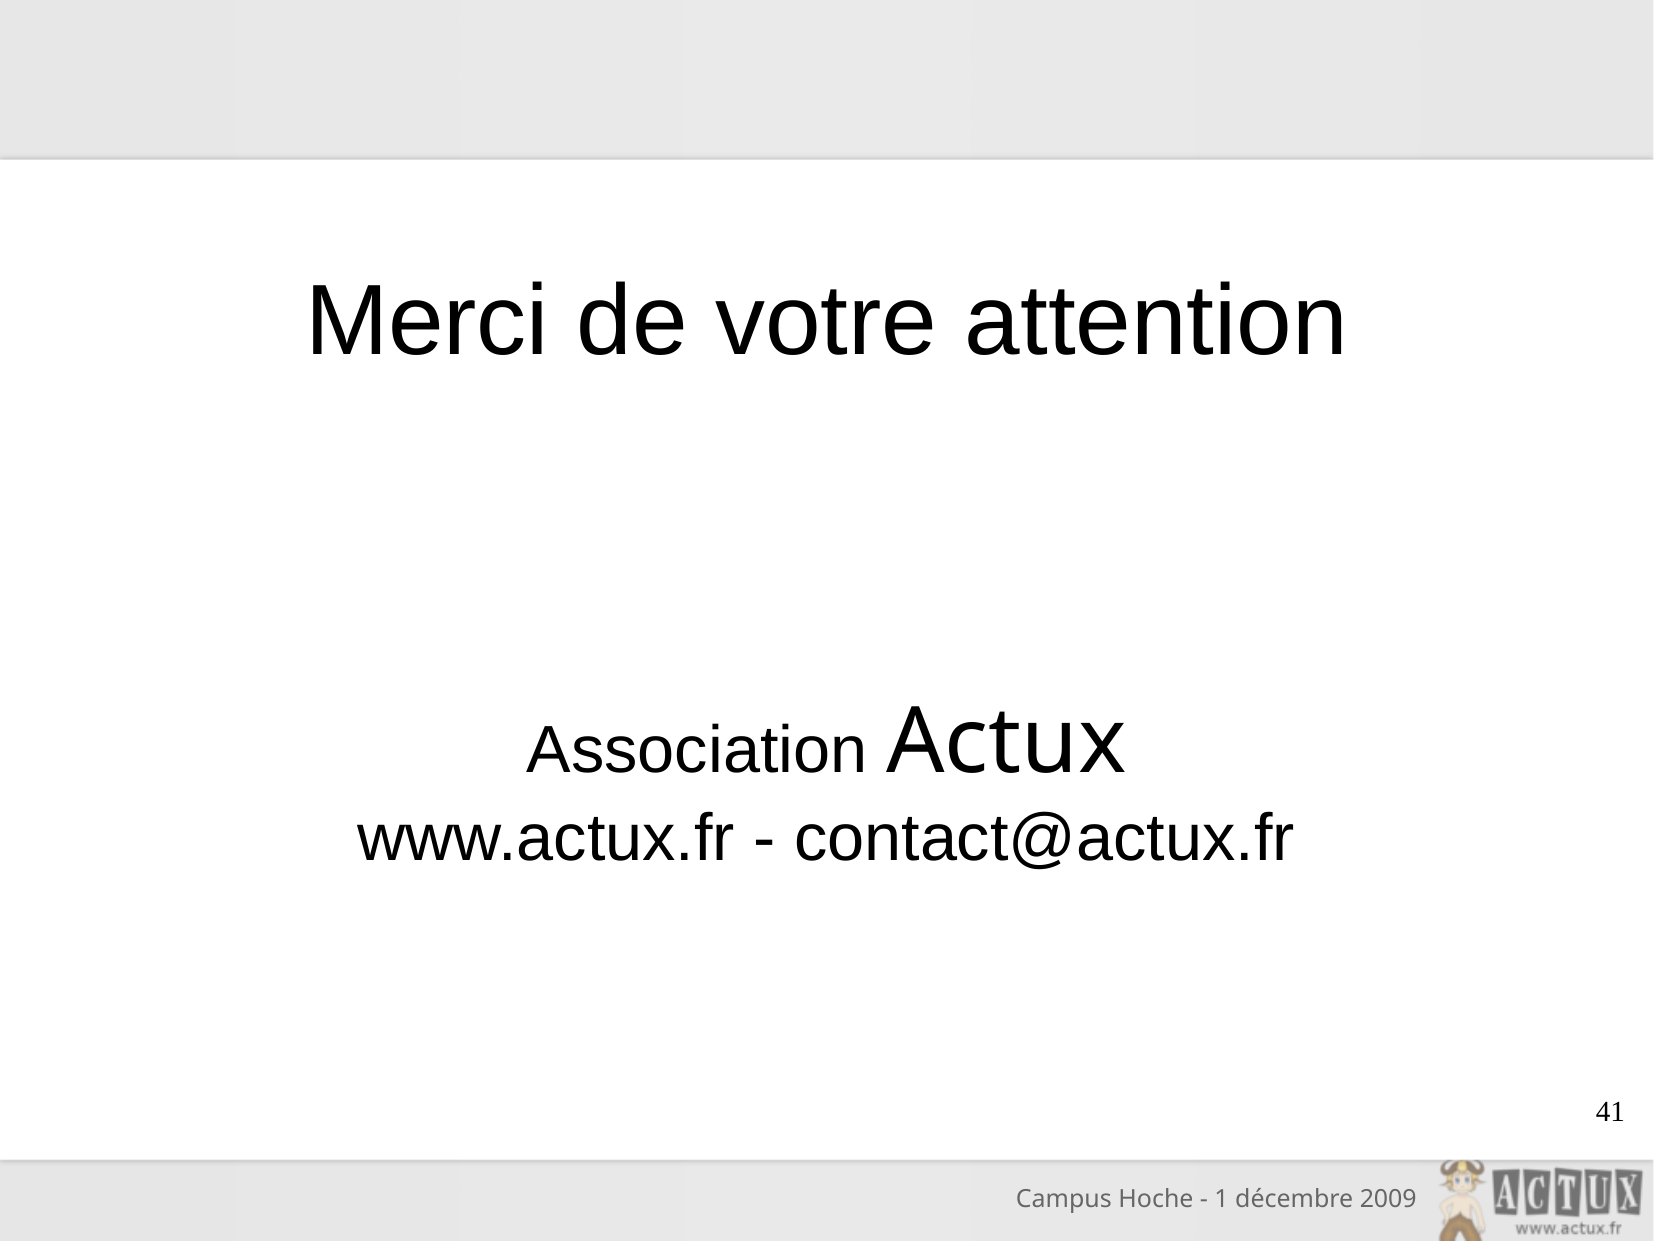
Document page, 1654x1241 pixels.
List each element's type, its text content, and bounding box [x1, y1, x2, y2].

picture [0, 0, 1654, 1241]
subtitle Merci de votre attention Association Actux www.actux.fr - contact@actux.fr [82, 36, 1571, 1102]
